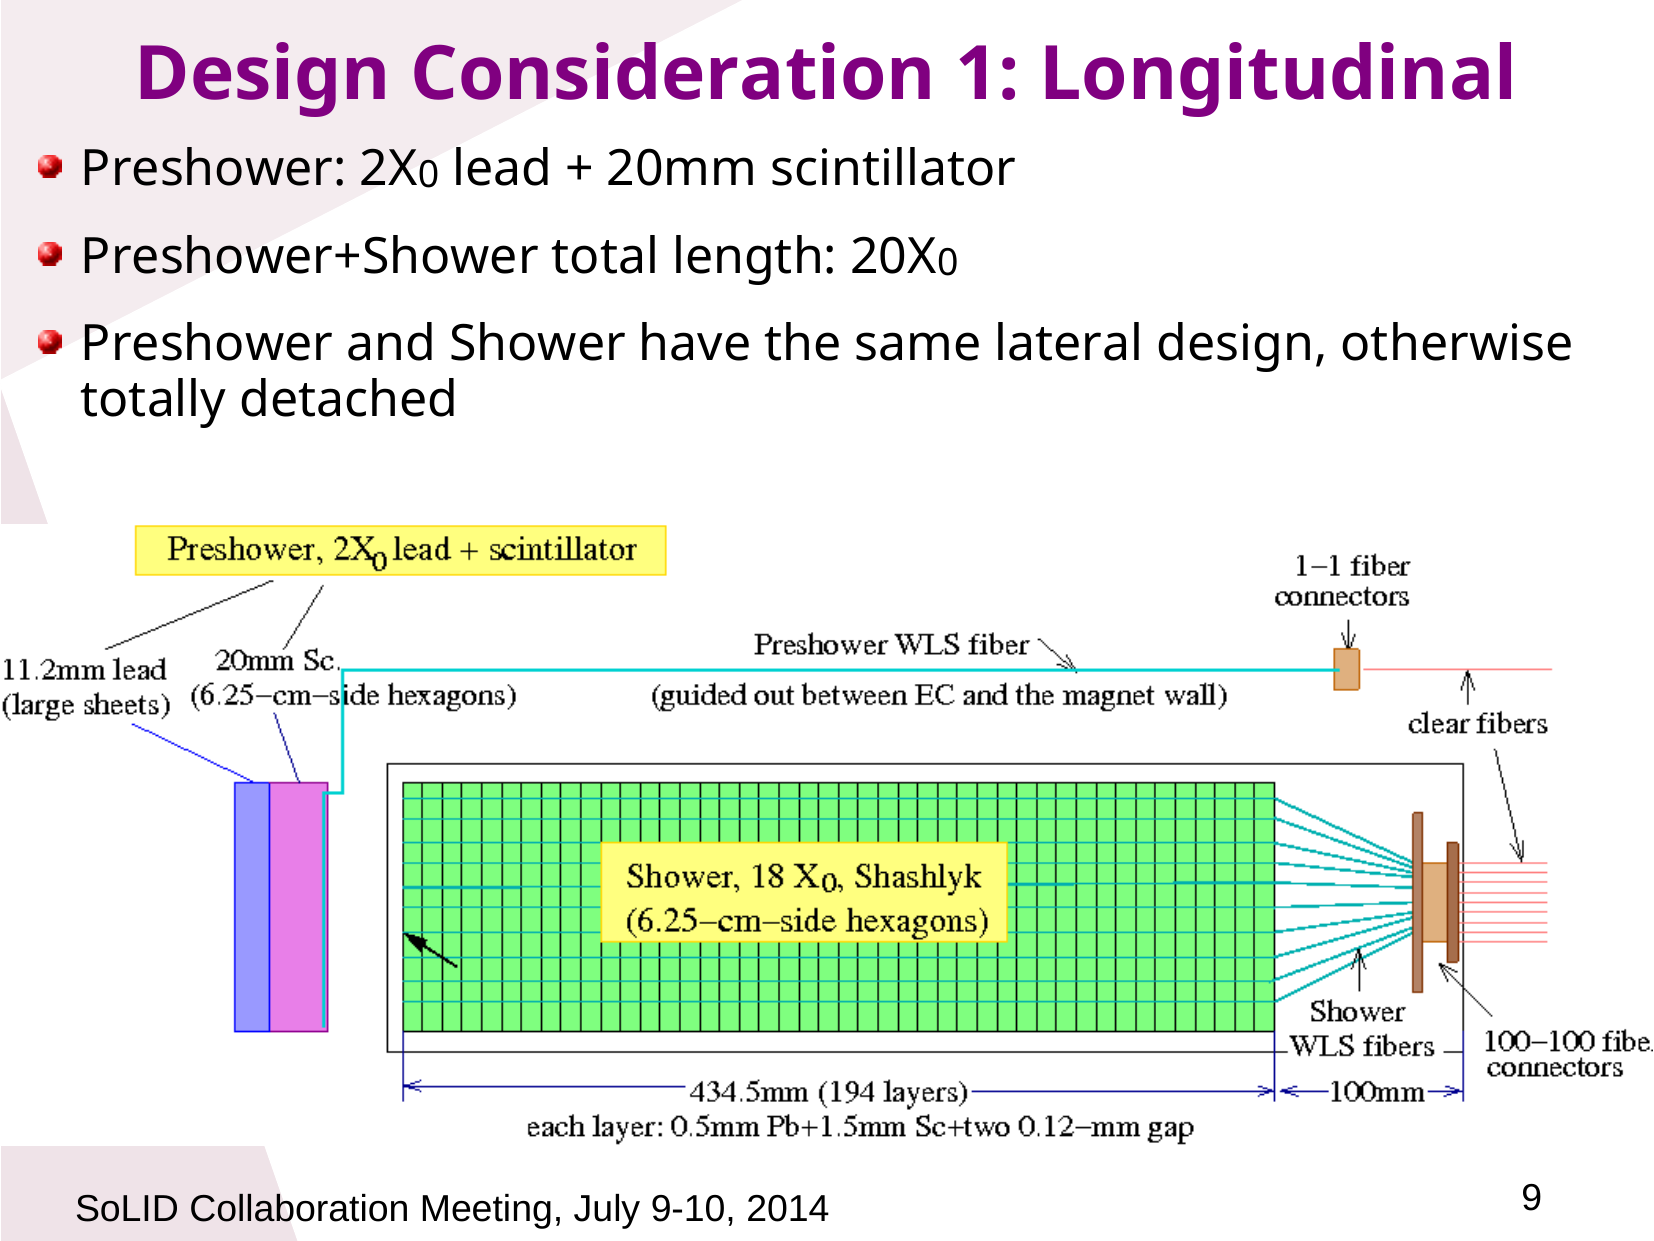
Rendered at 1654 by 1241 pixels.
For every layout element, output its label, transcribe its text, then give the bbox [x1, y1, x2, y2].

text_box Preshower: 2X0 lead + 20mm scintillator Preshower+Shower total length: 20X0 Preshower and Shower have the same lateral design, otherwise totally detached [6, 133, 1653, 454]
title Design Consideration 1: Longitudinal [0, 25, 1653, 125]
picture [0, 524, 1653, 1147]
